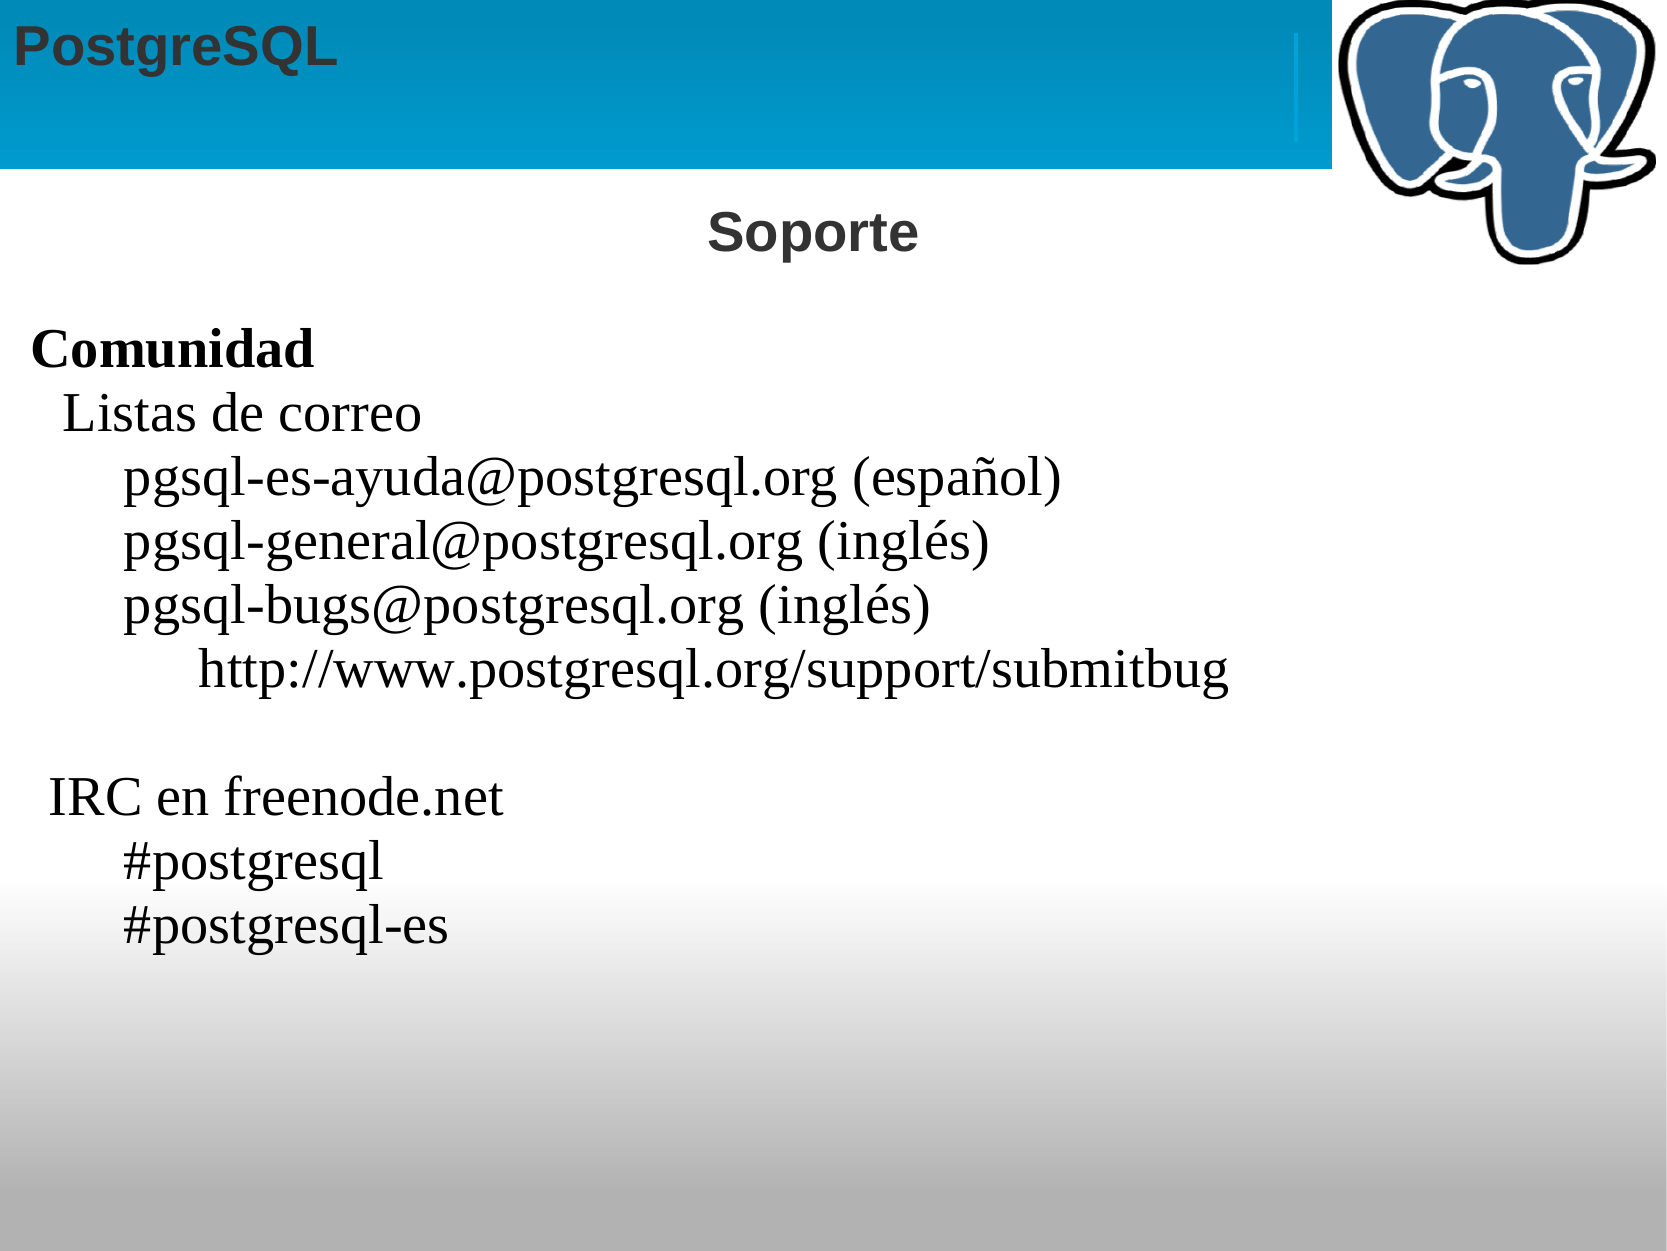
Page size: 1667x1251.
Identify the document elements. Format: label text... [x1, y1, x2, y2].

picture [0, 0, 1667, 1251]
text_box Soporte [13, 200, 1337, 265]
text_box Comunidad Listas de correo pgsql-es-ayuda@postgresql.org (español) pgsql-general@postgresql.org (inglés) pgsql-bugs@postgresql.org (inglés) http://www.postgresql.org/support/submitbug IRC en freenode.net #postgresql #postgresql-es [30, 316, 1613, 1086]
text_box PostgreSQL [13, 14, 1265, 79]
